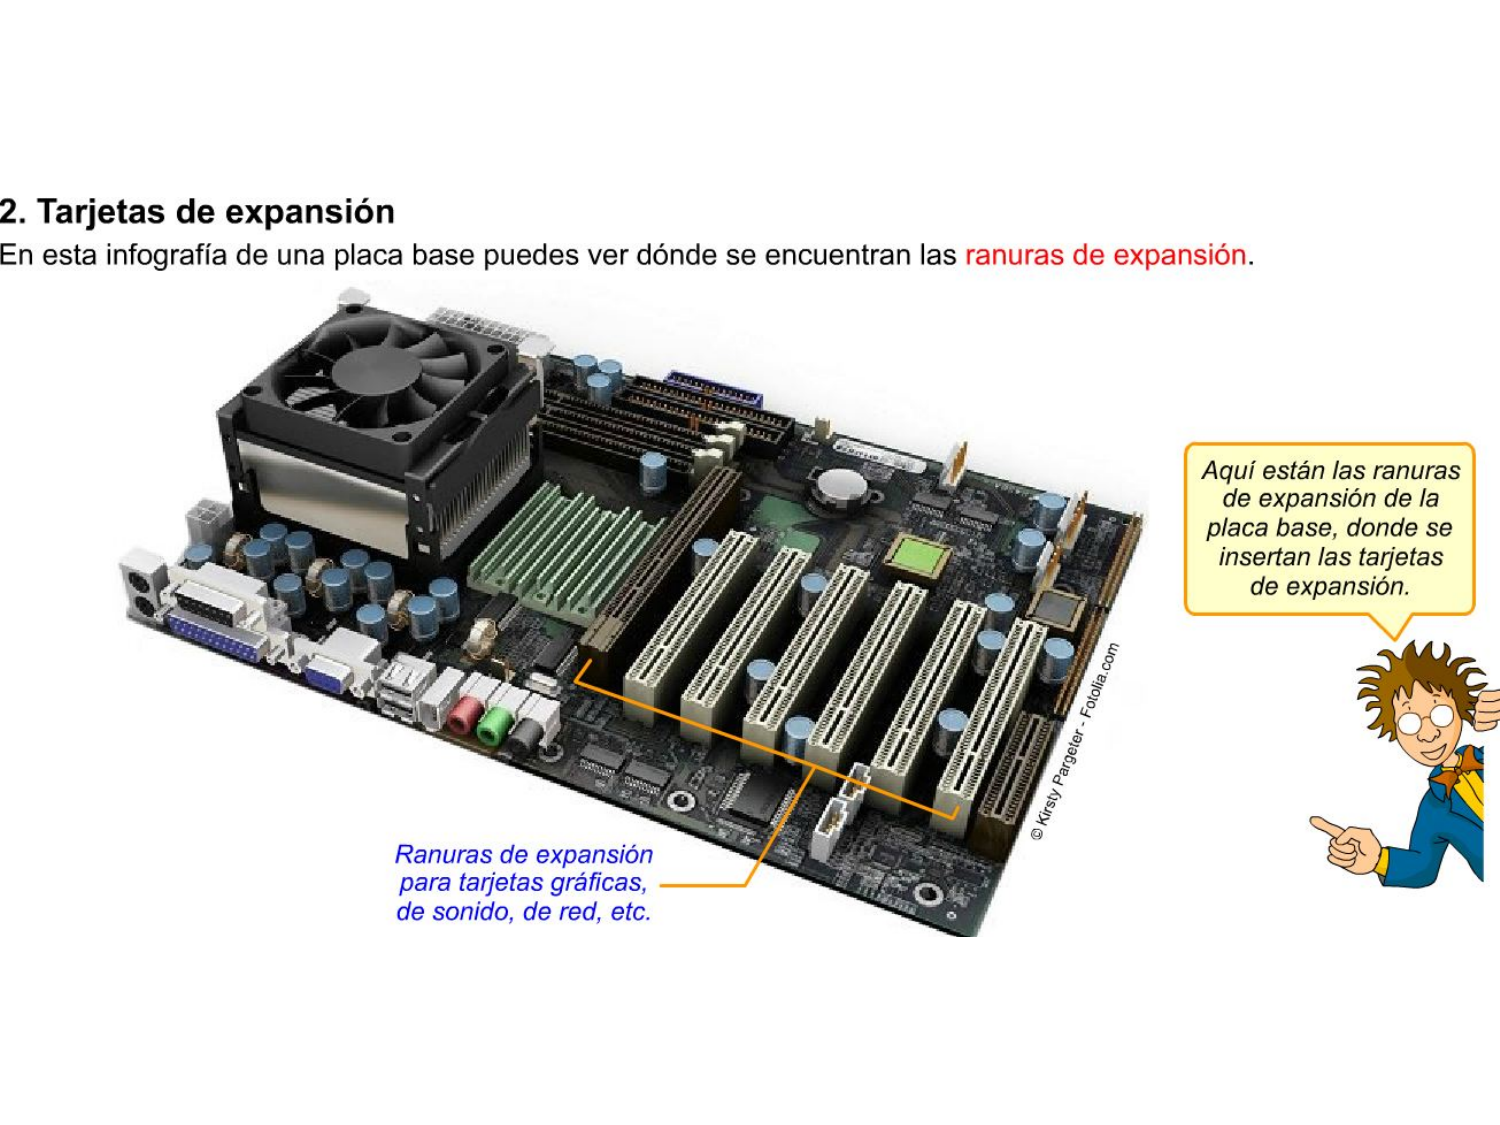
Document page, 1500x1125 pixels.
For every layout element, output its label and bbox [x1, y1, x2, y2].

picture [0, 188, 1500, 937]
